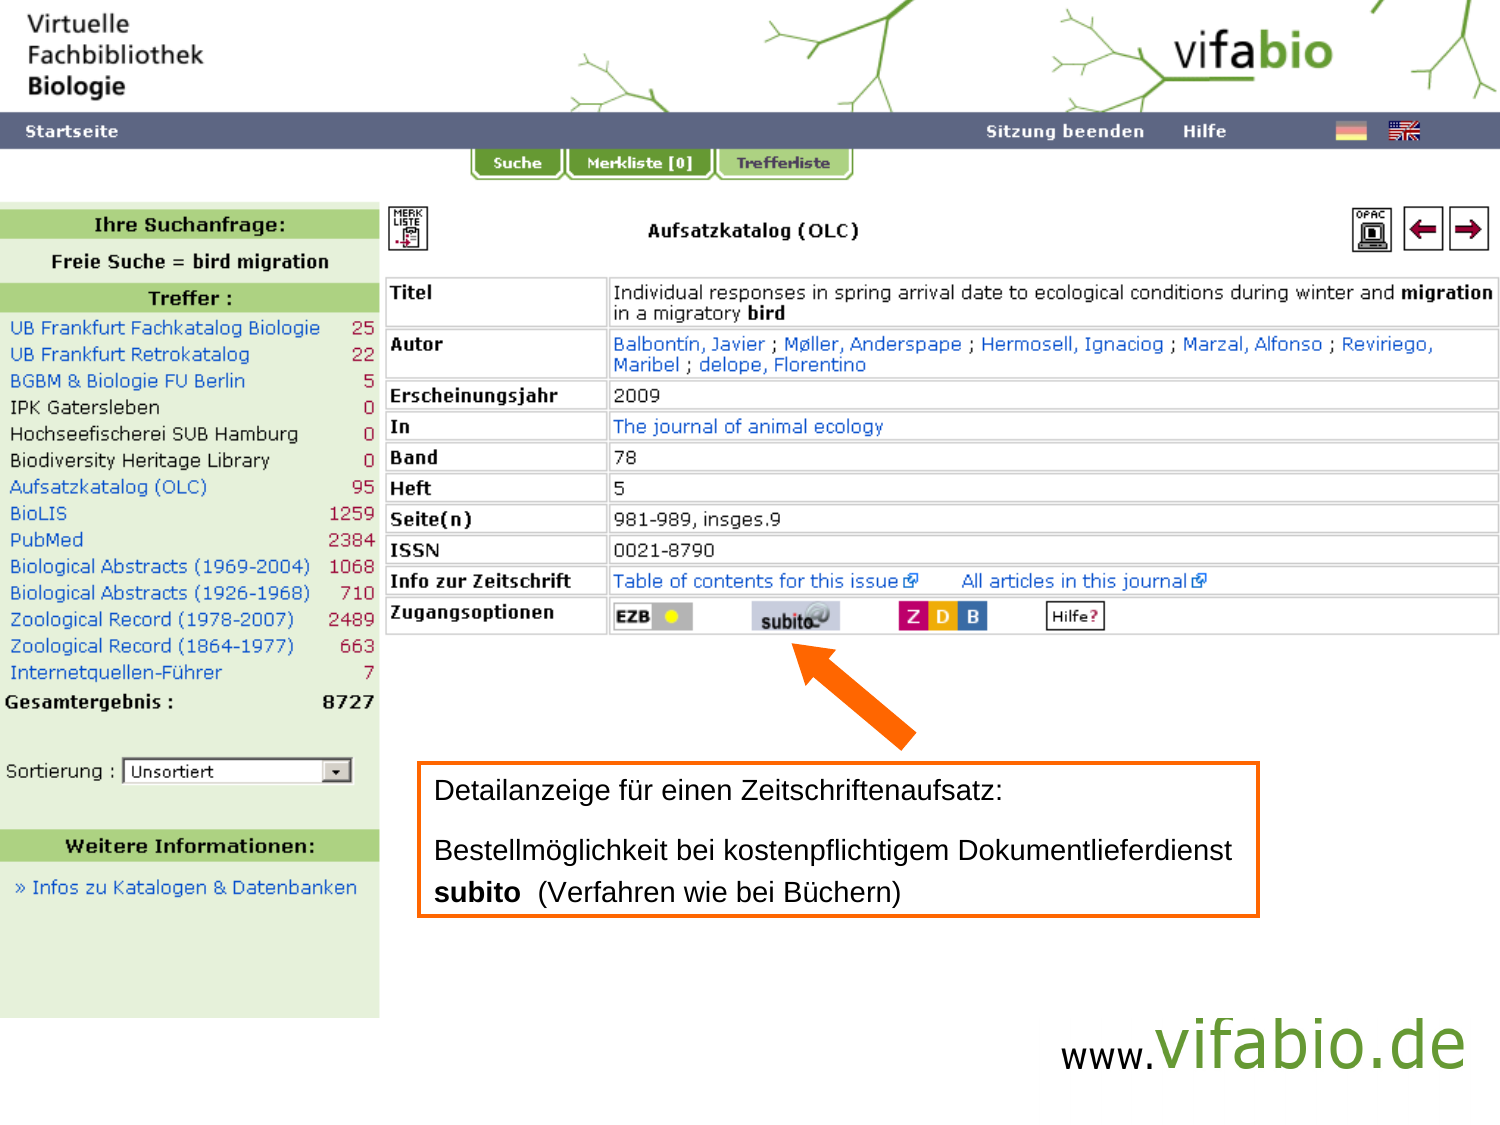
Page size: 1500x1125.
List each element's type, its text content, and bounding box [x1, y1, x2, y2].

text_box [791, 643, 917, 751]
text_box Detailanzeige für einen Zeitschriftenaufsatz: Bestellmöglichkeit bei kostenpflichtigem Dokumentlieferdienst subito (Verfahren wie bei Büchern) [418, 763, 1258, 916]
picture [0, 0, 1500, 1125]
